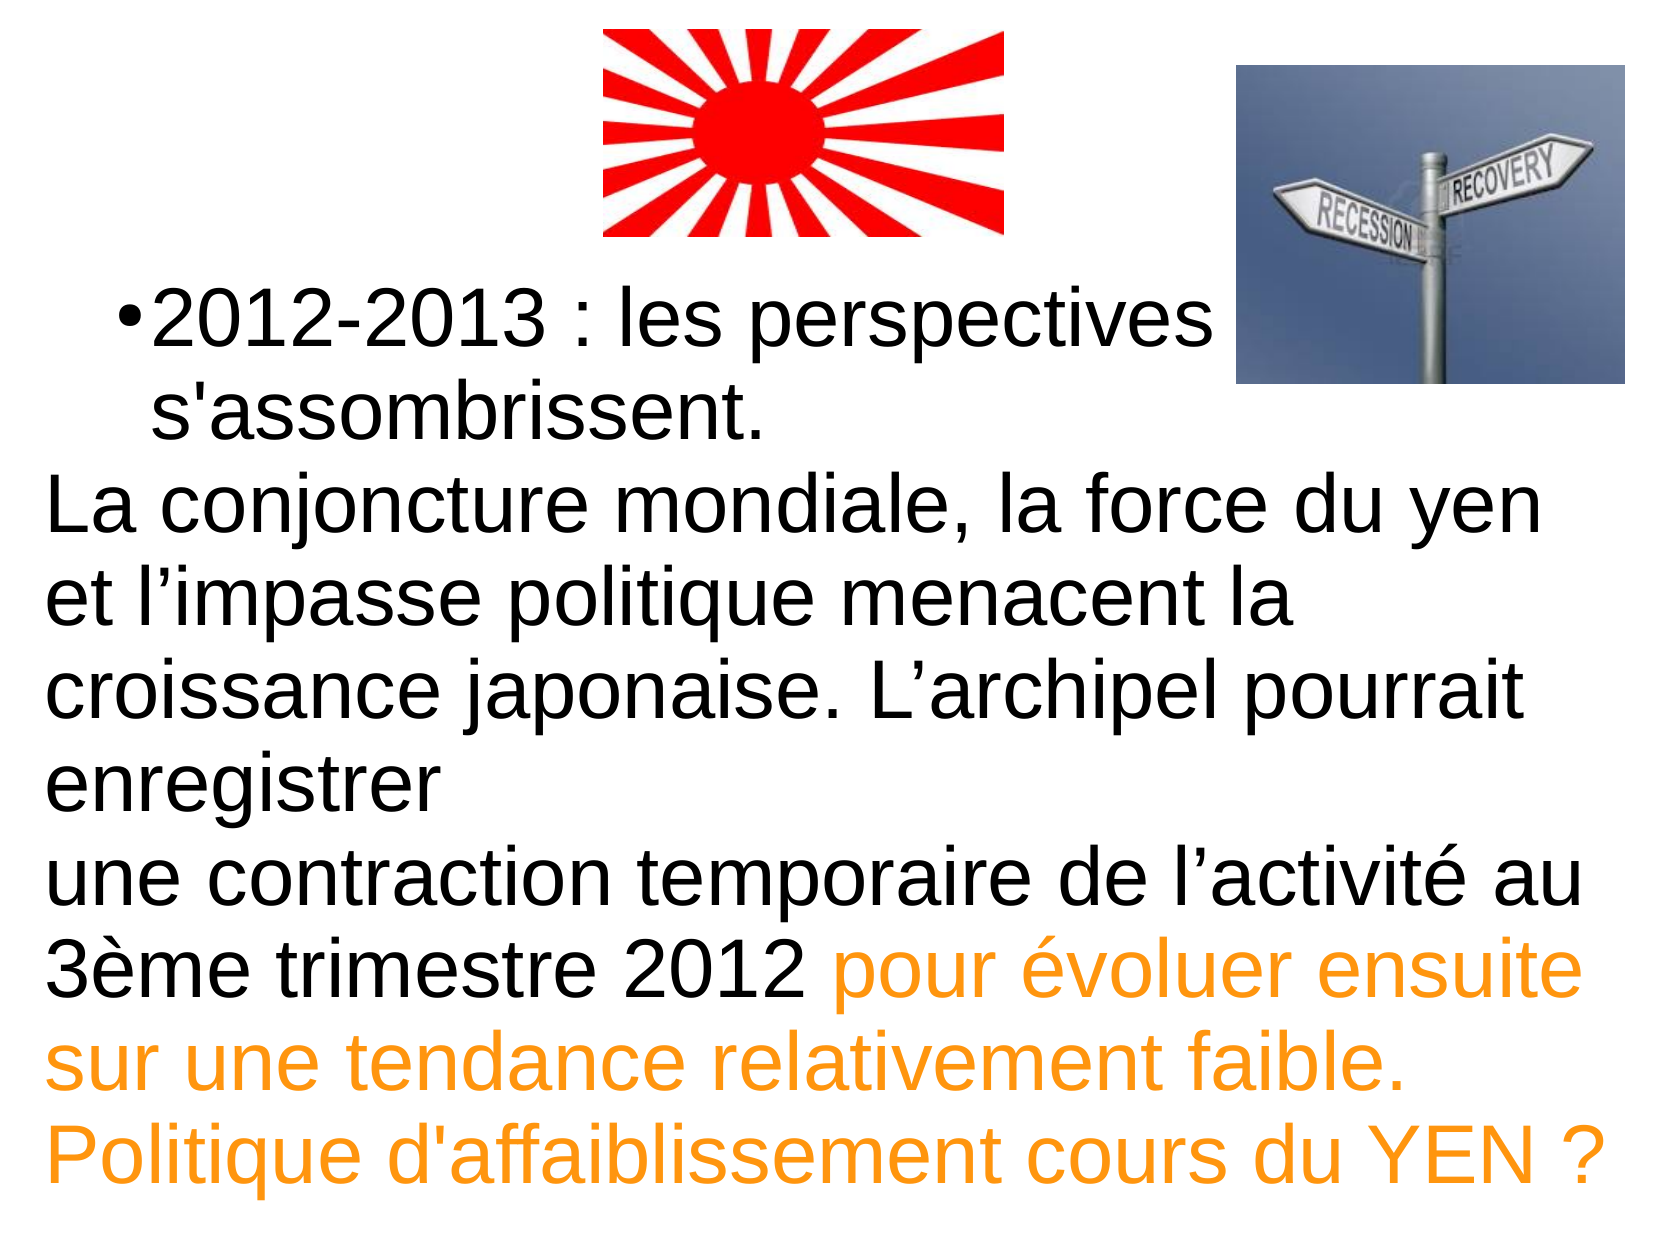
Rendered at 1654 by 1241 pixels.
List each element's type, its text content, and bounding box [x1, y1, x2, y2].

picture [603, 29, 1004, 237]
picture [1236, 65, 1625, 384]
text_box 2012-2013 : les perspectives s'assombrissent. La conjoncture mondiale, la force du yen et l’impasse politique menacent la croissance japonaise. L’archipel pourrait enregistrer une contraction temporaire de l’activité au 3ème trimestre 2012 pour évoluer ensuite sur une tendance relativement faible. Politique d'affaiblissement cours du YEN ? [29, 236, 1625, 1210]
